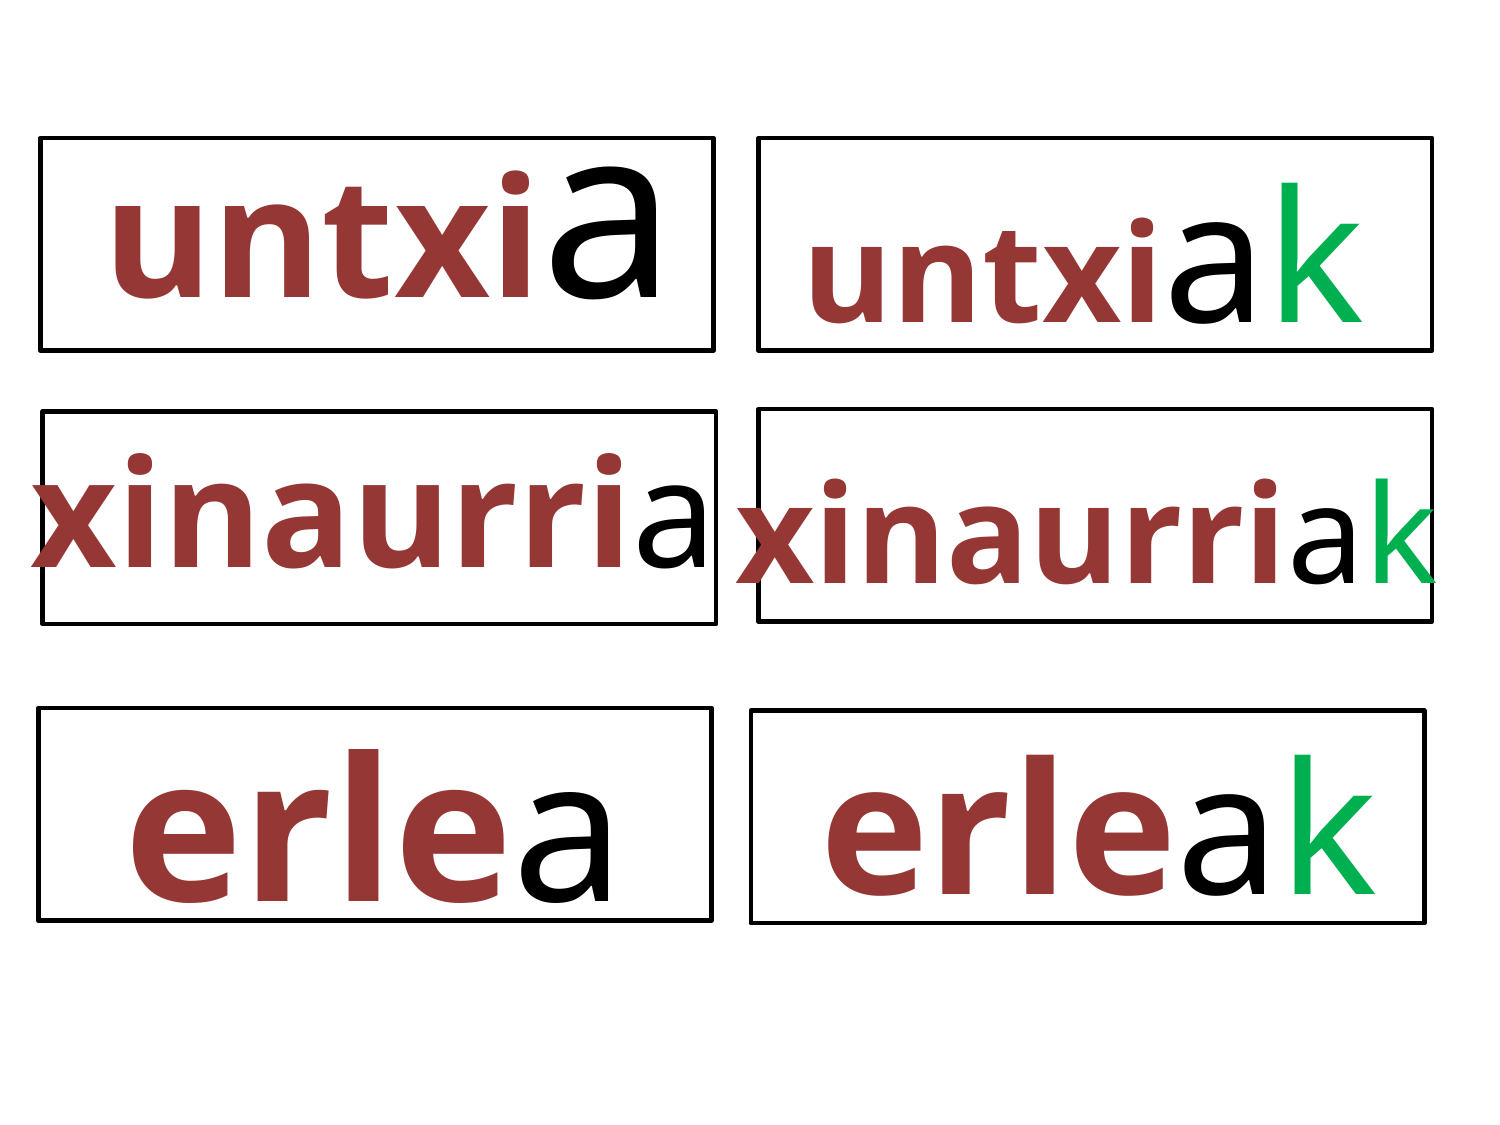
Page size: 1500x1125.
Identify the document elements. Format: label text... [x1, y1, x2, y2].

text_box xinaurria [16, 410, 732, 606]
text_box xinaurriak [720, 438, 1453, 619]
text_box erleak [806, 704, 1392, 939]
text_box untxiak [787, 132, 1379, 367]
text_box erlea [110, 694, 640, 949]
text_box untxia [88, 50, 691, 353]
